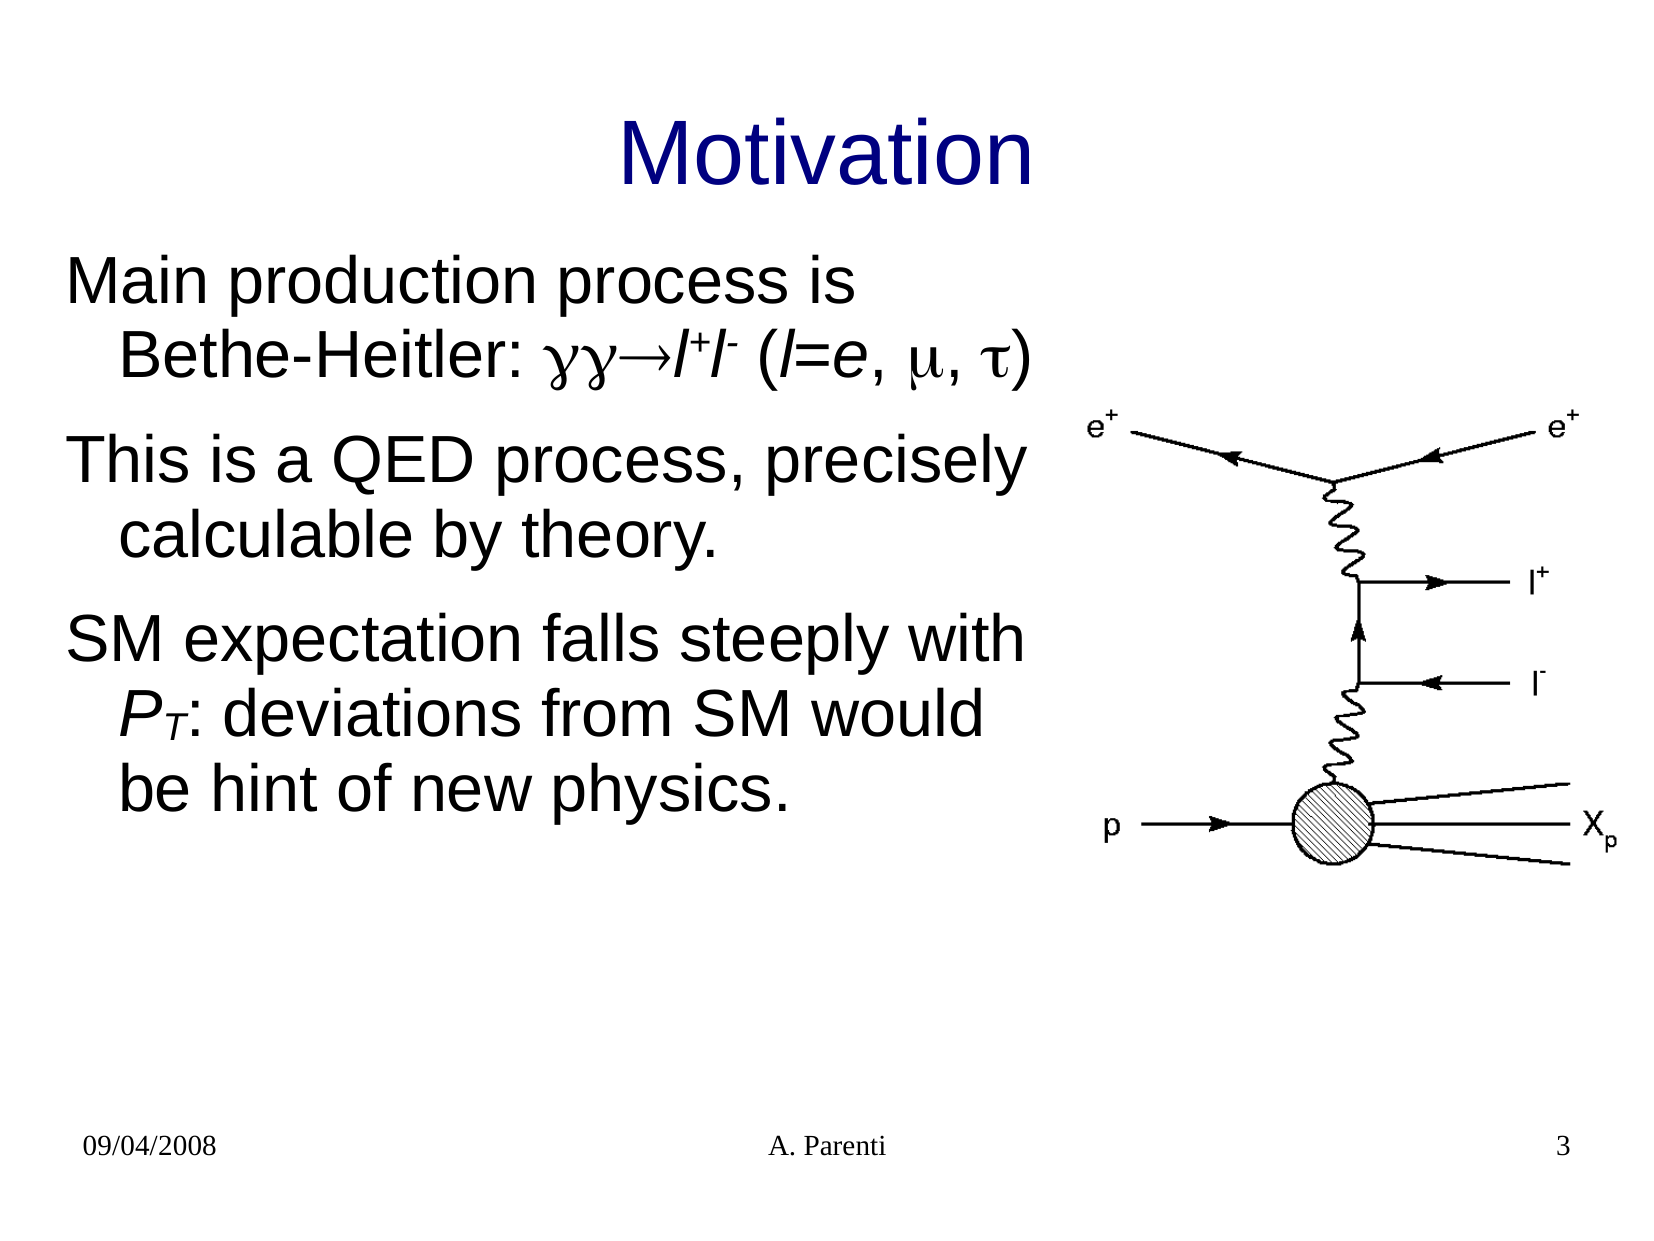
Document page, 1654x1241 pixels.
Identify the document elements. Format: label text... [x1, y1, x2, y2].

picture [1051, 374, 1652, 916]
title Motivation [82, 49, 1571, 257]
list Main production process is Bethe-Heitler: ggl+l- (l=e, m, t) This is a QED process, precisely calculable by theory. SM expectation falls steeply with PT: deviations from SM would be hint of new physics. [47, 242, 1051, 1047]
